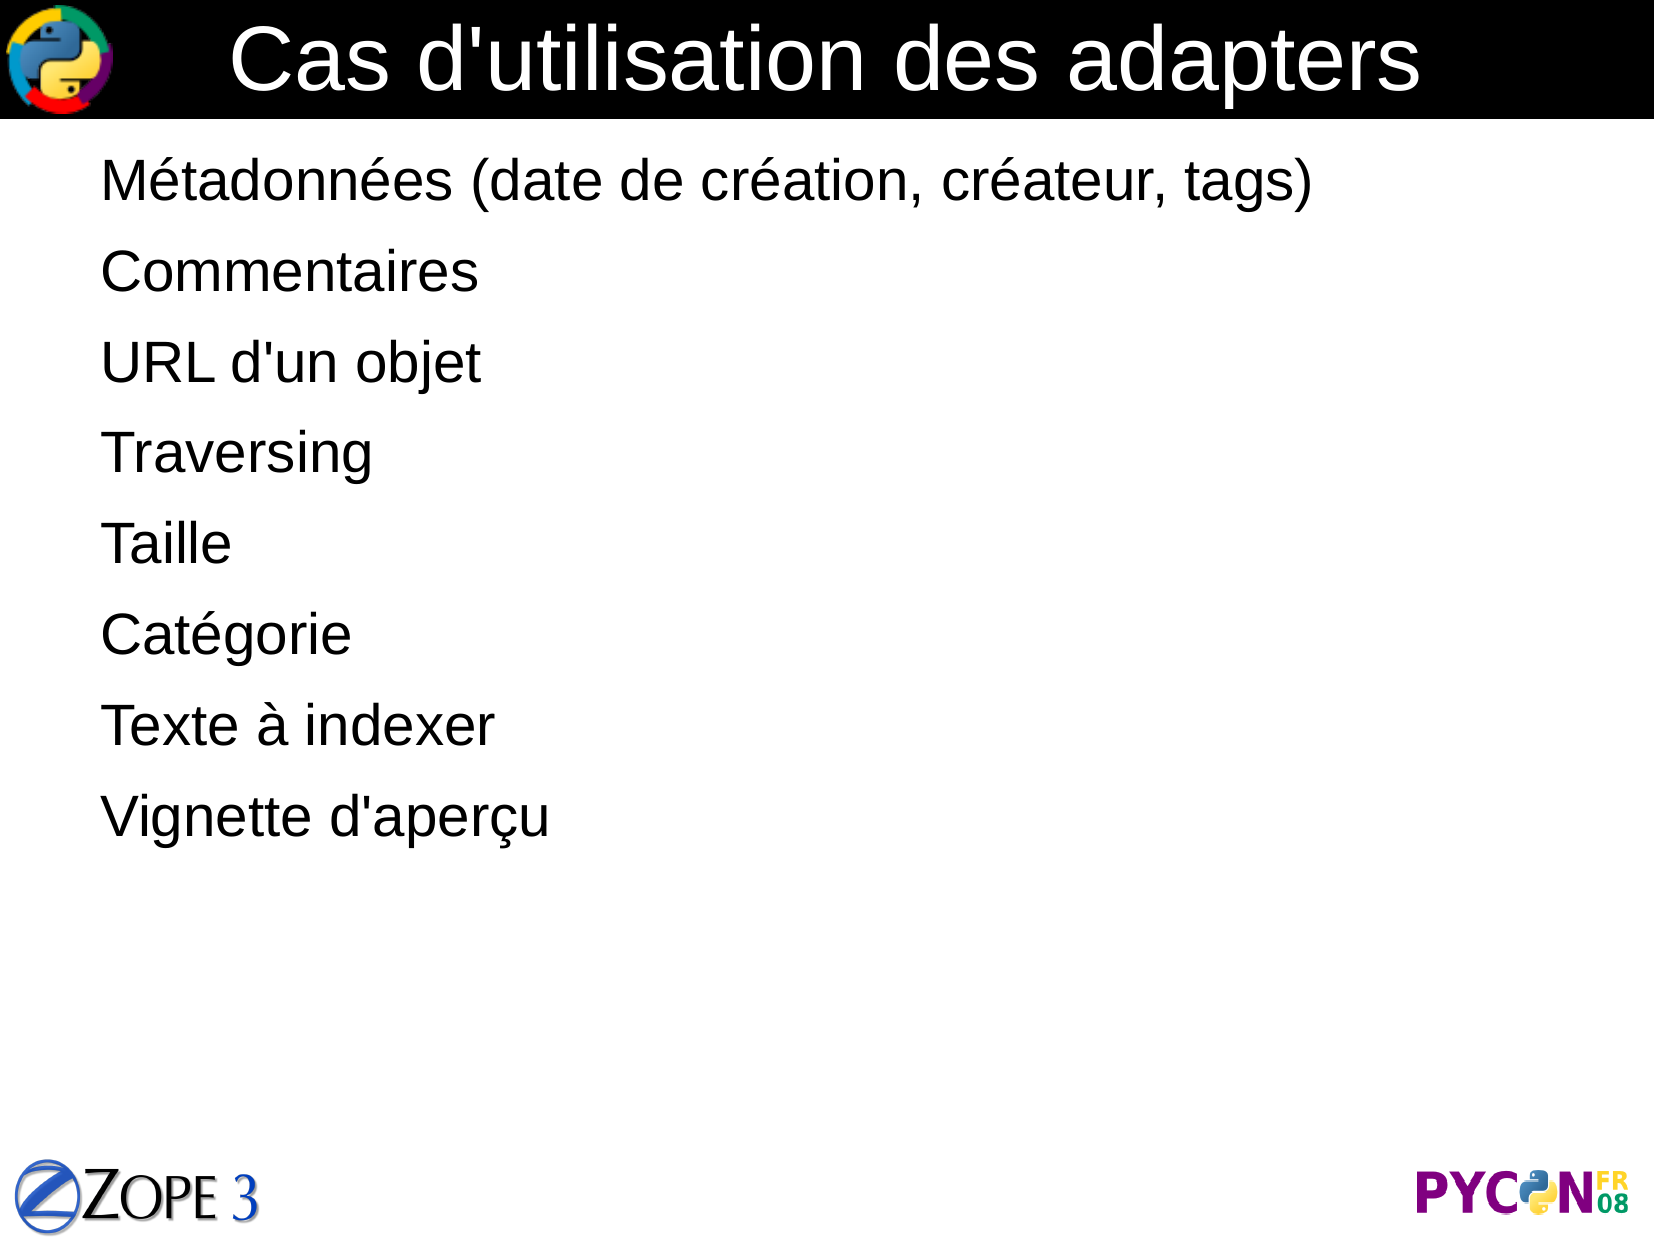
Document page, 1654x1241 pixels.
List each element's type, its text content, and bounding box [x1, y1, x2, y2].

picture [1417, 1170, 1628, 1215]
list Métadonnées (date de création, créateur, tags) Commentaires URL d'un objet Traversing Taille Catégorie Texte à indexer Vignette d'aperçu [82, 147, 1571, 1109]
title Cas d'utilisation des adapters [82, 0, 1571, 119]
picture [0, 1144, 266, 1241]
picture [6, 5, 82, 114]
